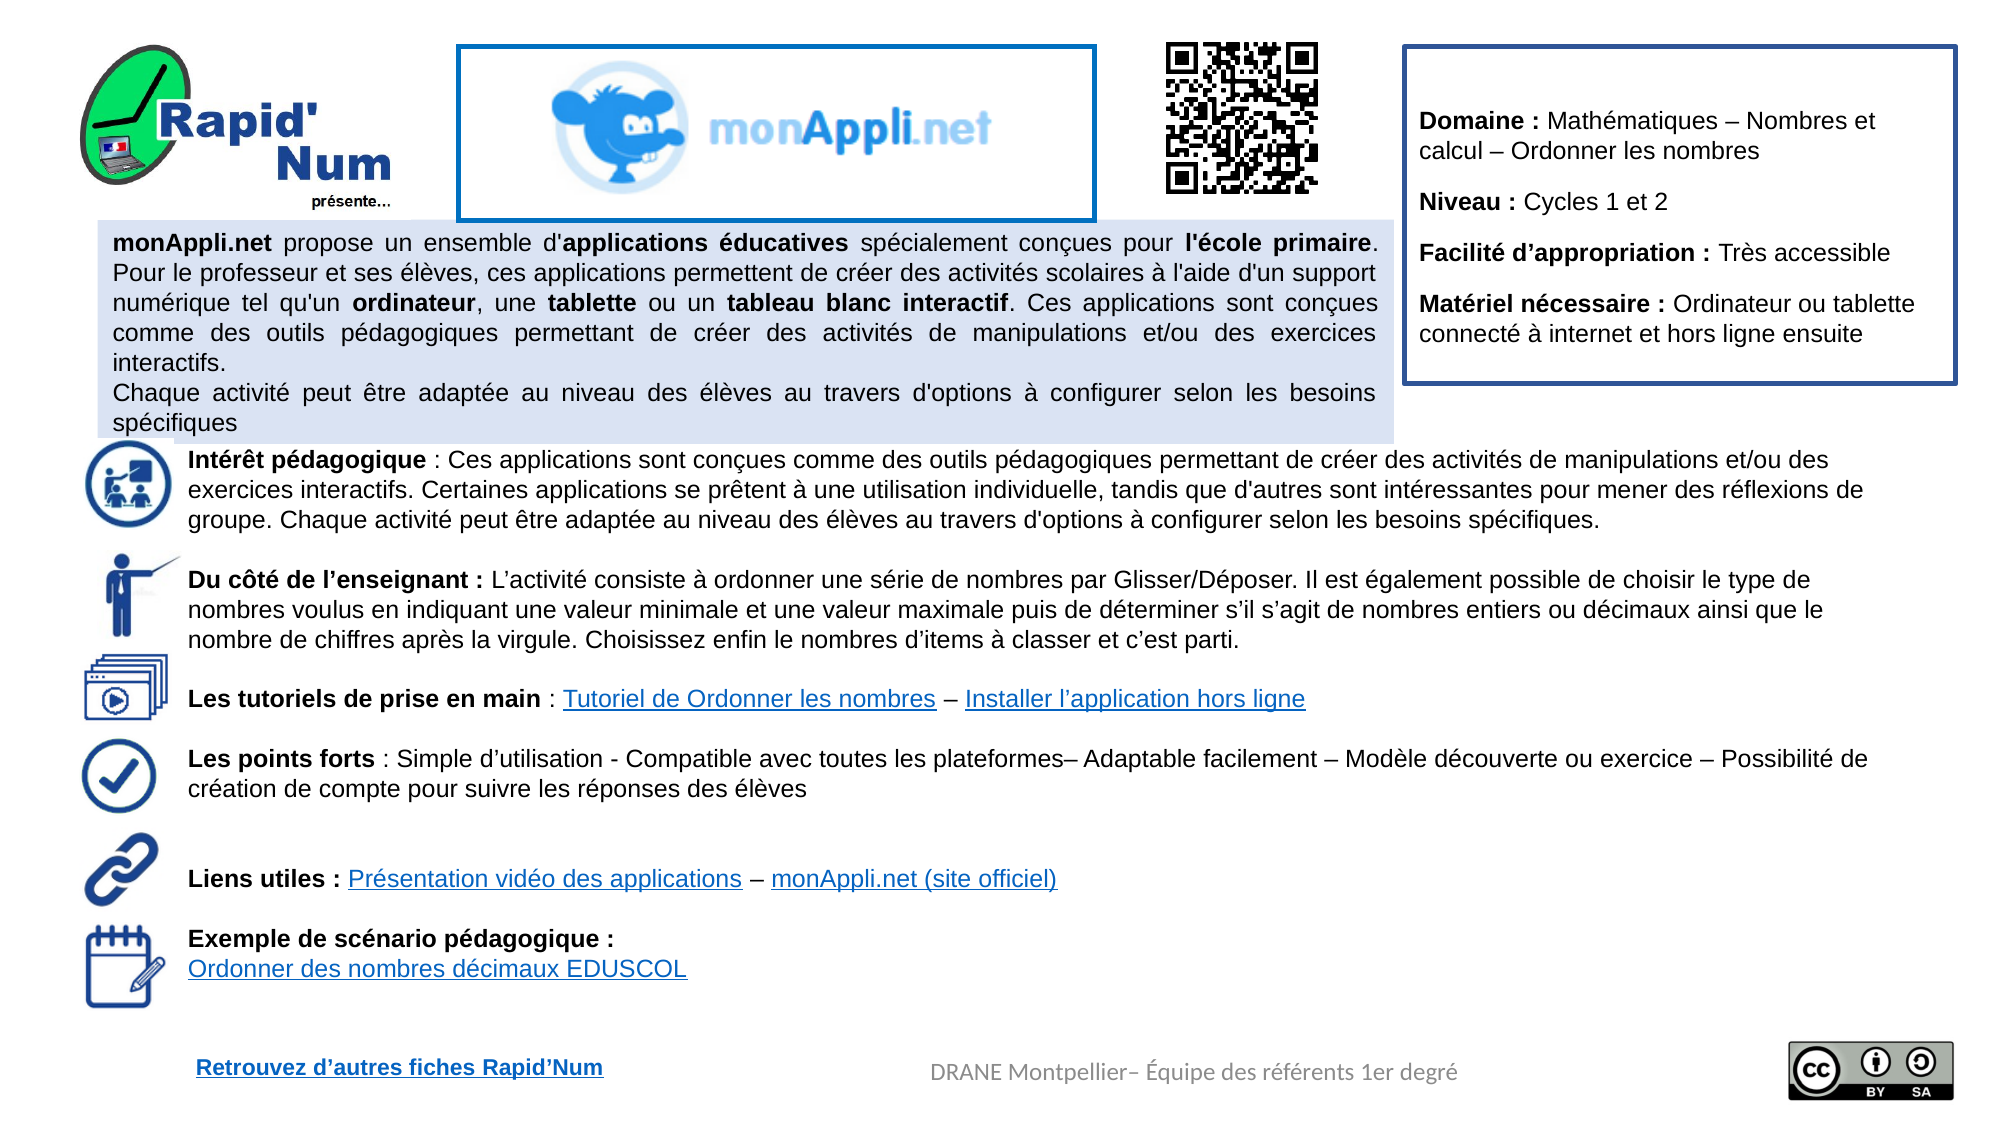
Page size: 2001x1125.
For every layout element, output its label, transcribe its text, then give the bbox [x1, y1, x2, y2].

subtitle Domaine : Mathématiques – Nombres et calcul – Ordonner les nombres Niveau : Cycles 1 et 2 Facilité d’appropriation : Très accessible Matériel nécessaire : Ordinateur ou tablette connecté à internet et hors ligne ensuite [1404, 46, 1956, 384]
text_box Retrouvez d’autres fiches Rapid’Num [181, 1045, 630, 1088]
picture [1143, 19, 1341, 217]
picture [79, 827, 164, 912]
footer DRANE Montpellier– Équipe des référents 1er degré [630, 1037, 1759, 1105]
picture [77, 644, 178, 733]
picture [540, 54, 1013, 215]
picture [77, 734, 161, 818]
picture [78, 921, 170, 1013]
picture [97, 550, 182, 641]
text_box monAppli.net propose un ensemble d'applications éducatives spécialement conçues pour l'école primaire. Pour le professeur et ses élèves, ces applications permettent de créer des activités scolaires à l'aide d'un support numérique tel qu'un ordinateur, une tablette ou un tableau blanc interactif. Ces applications sont conçues comme des outils pédagogiques permettant de créer des activités de manipulations et/ou des exercices interactifs. Chaque activité peut être adaptée au niveau des élèves au travers d'options à configurer selon les besoins spécifiques [97, 219, 1394, 438]
picture [1781, 1037, 1956, 1105]
picture [83, 438, 174, 530]
picture [64, 33, 411, 220]
text_box Intérêt pédagogique : Ces applications sont conçues comme des outils pédagogiques permettant de créer des activités de manipulations et/ou des exercices interactifs. Certaines applications se prêtent à une utilisation individuelle, tandis que d'autres sont intéressantes pour mener des réflexions de groupe. Chaque activité peut être adaptée au niveau des élèves au travers d'options à configurer selon les besoins spécifiques. Du côté de l’enseignant : L’activité consiste à ordonner une série de nombres par Glisser/Déposer. Il est également possible de choisir le type de nombres voulus en indiquant une valeur minimale et une valeur maximale puis de déterminer s’il s’agit de nombres entiers ou décimaux ainsi que le nombre de chiffres après la virgule. Choisissez enfin le nombres d’items à classer et c’est parti. Les tutoriels de prise en main : Tutoriel de Ordonner les nombres – Installer l’application hors ligne Les points forts : Simple d’utilisation - Compatible avec toutes les plateformes– Adaptable facilement – Modèle découverte ou exercice – Possibilité de création de compte pour suivre les réponses des élèves Liens utiles : Présentation vidéo des applications – monAppli.net (site officiel) Exemple de scénario pédagogique : Ordonner des nombres décimaux EDUSCOL [173, 436, 1922, 1020]
